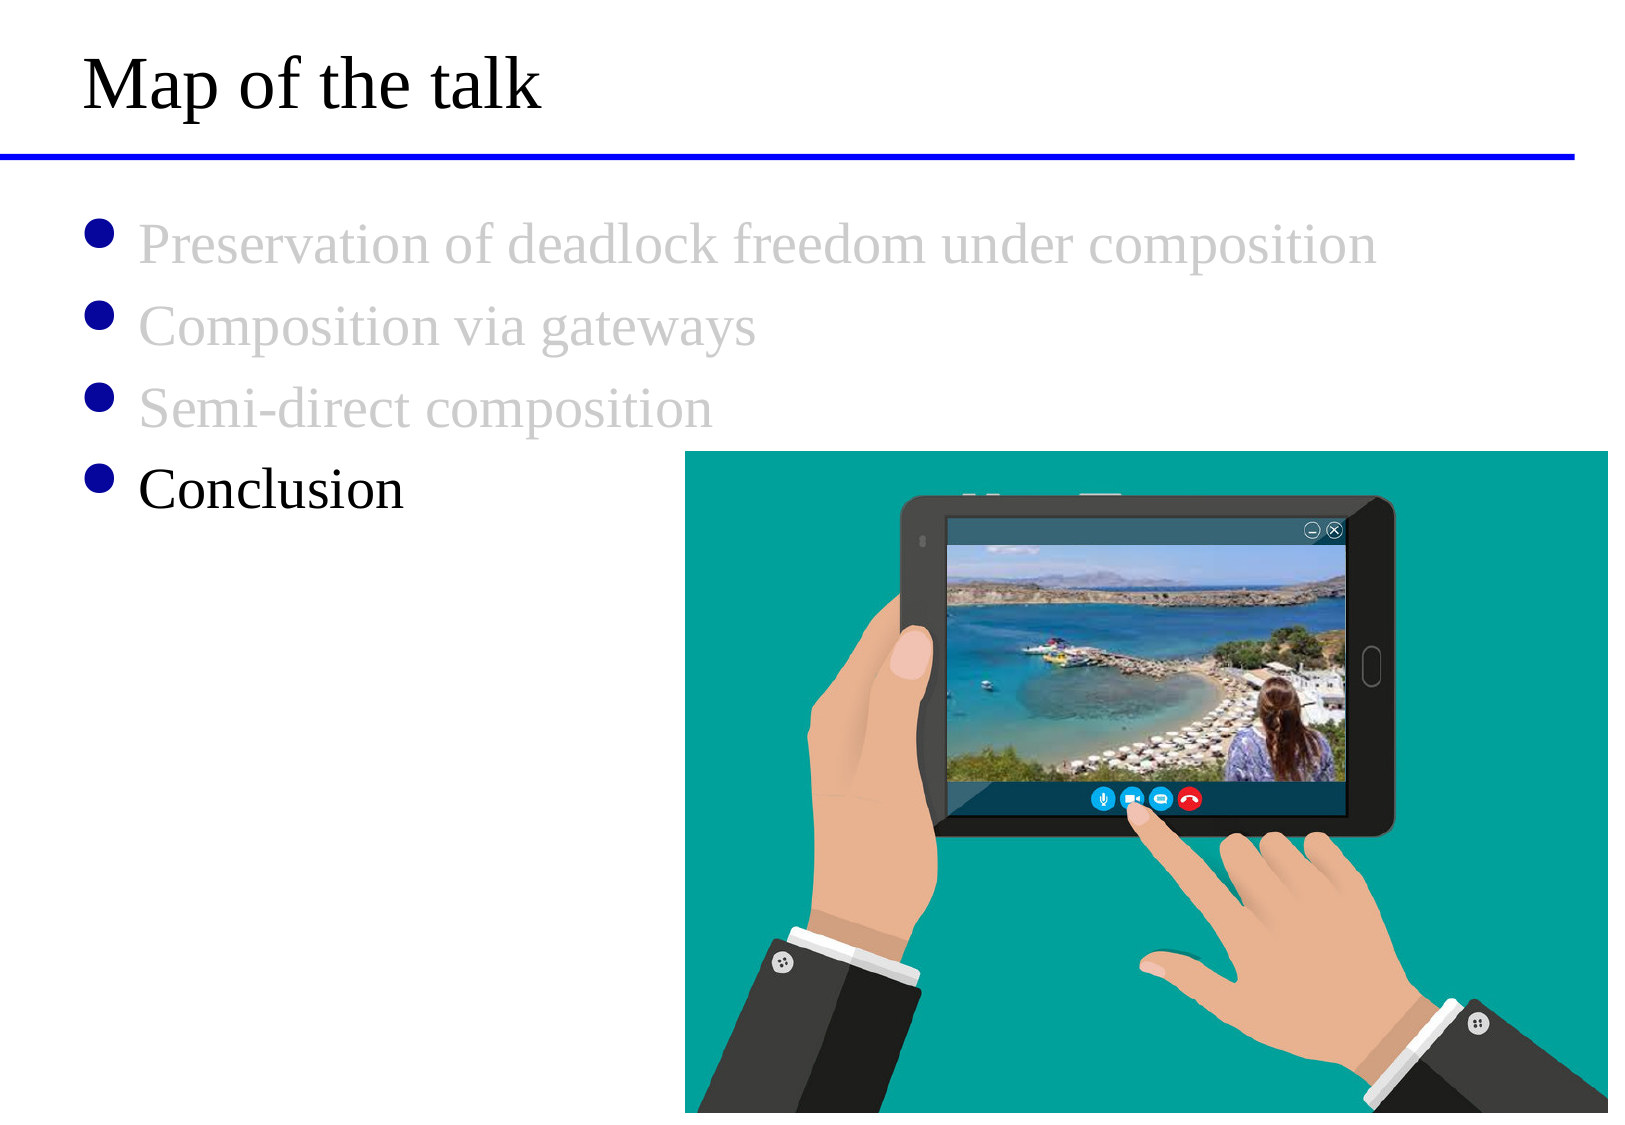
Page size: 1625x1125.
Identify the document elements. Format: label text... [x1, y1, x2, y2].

list Preservation of deadlock freedom under composition Composition via gateways Semi-direct composition Conclusion [67, 198, 1478, 1061]
title Map of the talk [67, 27, 1544, 131]
picture [685, 451, 1608, 1113]
